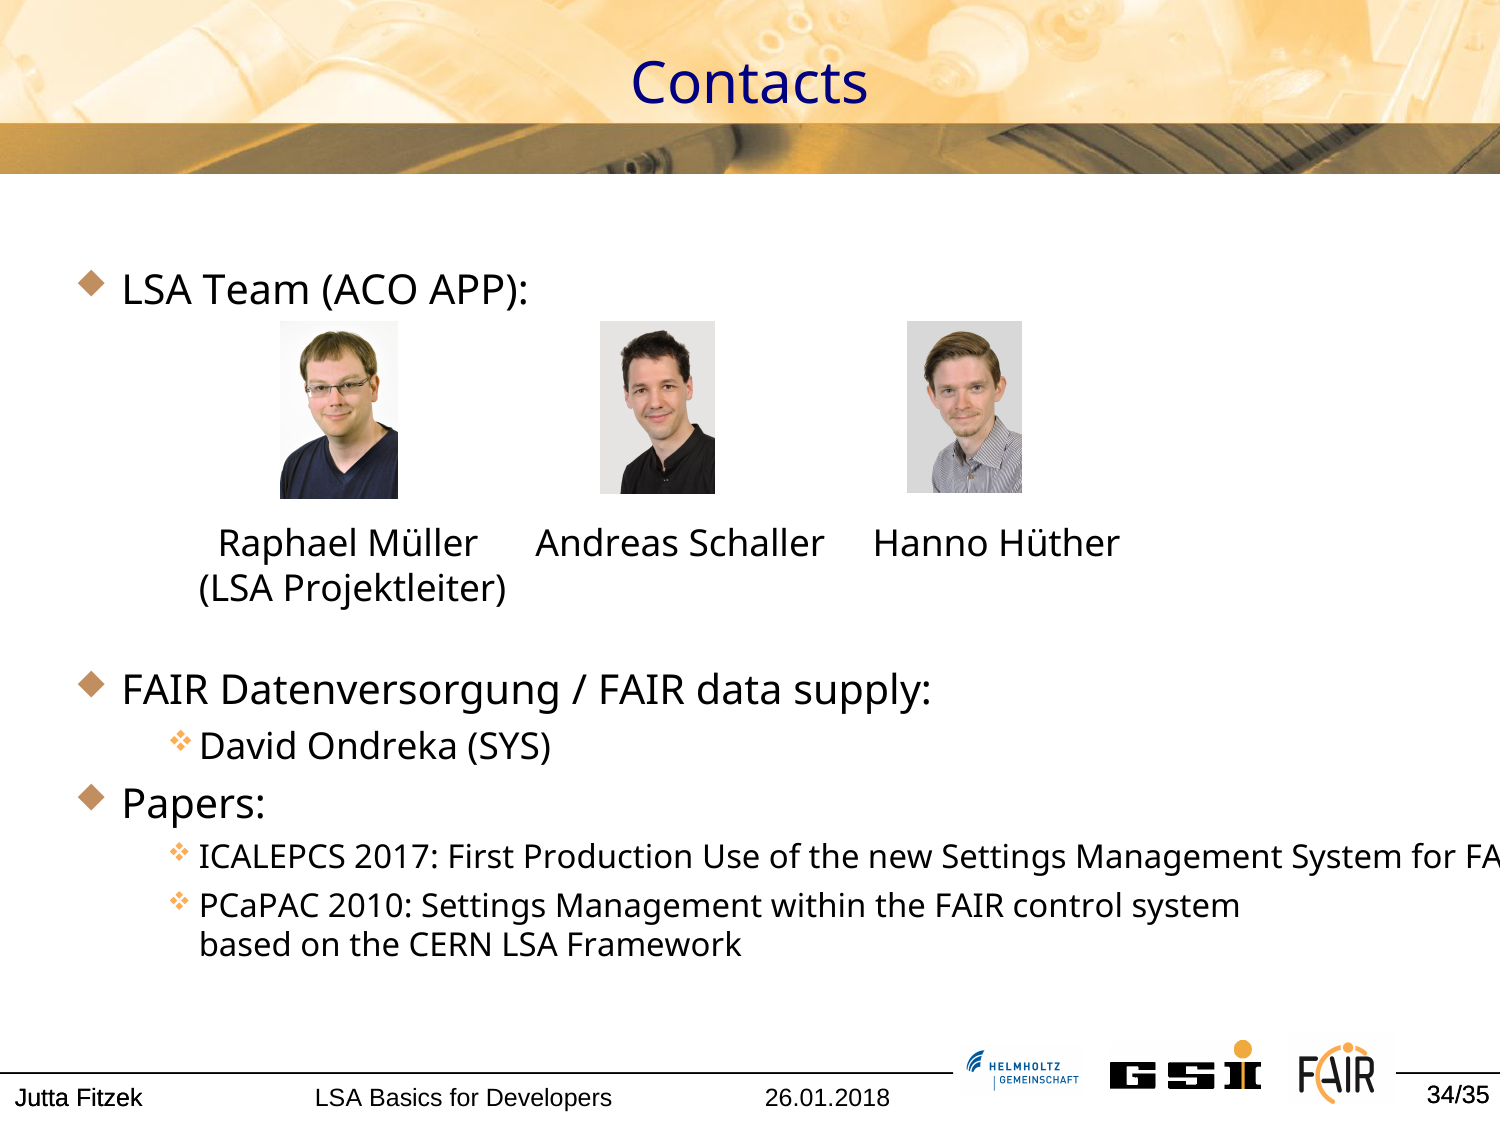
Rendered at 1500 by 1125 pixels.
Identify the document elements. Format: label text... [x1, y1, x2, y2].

picture [907, 321, 1022, 493]
title Contacts [75, 0, 1425, 174]
picture [1287, 1034, 1396, 1106]
picture [280, 321, 398, 499]
picture [960, 1046, 1084, 1095]
picture [600, 321, 715, 494]
list LSA Team (ACO APP): Raphael Müller Andreas Schaller Hanno Hüther (LSA Projektleiter) FAIR Datenversorgung / FAIR data supply: David Ondreka (SYS) Papers: ICALEPCS 2017: First Production Use of the new Settings Management System for FAIR PCaPAC 2010: Settings Management within the FAIR control system based on the CERN LSA Framework [75, 263, 1500, 1006]
picture [1110, 1040, 1261, 1089]
picture [0, 0, 1500, 175]
